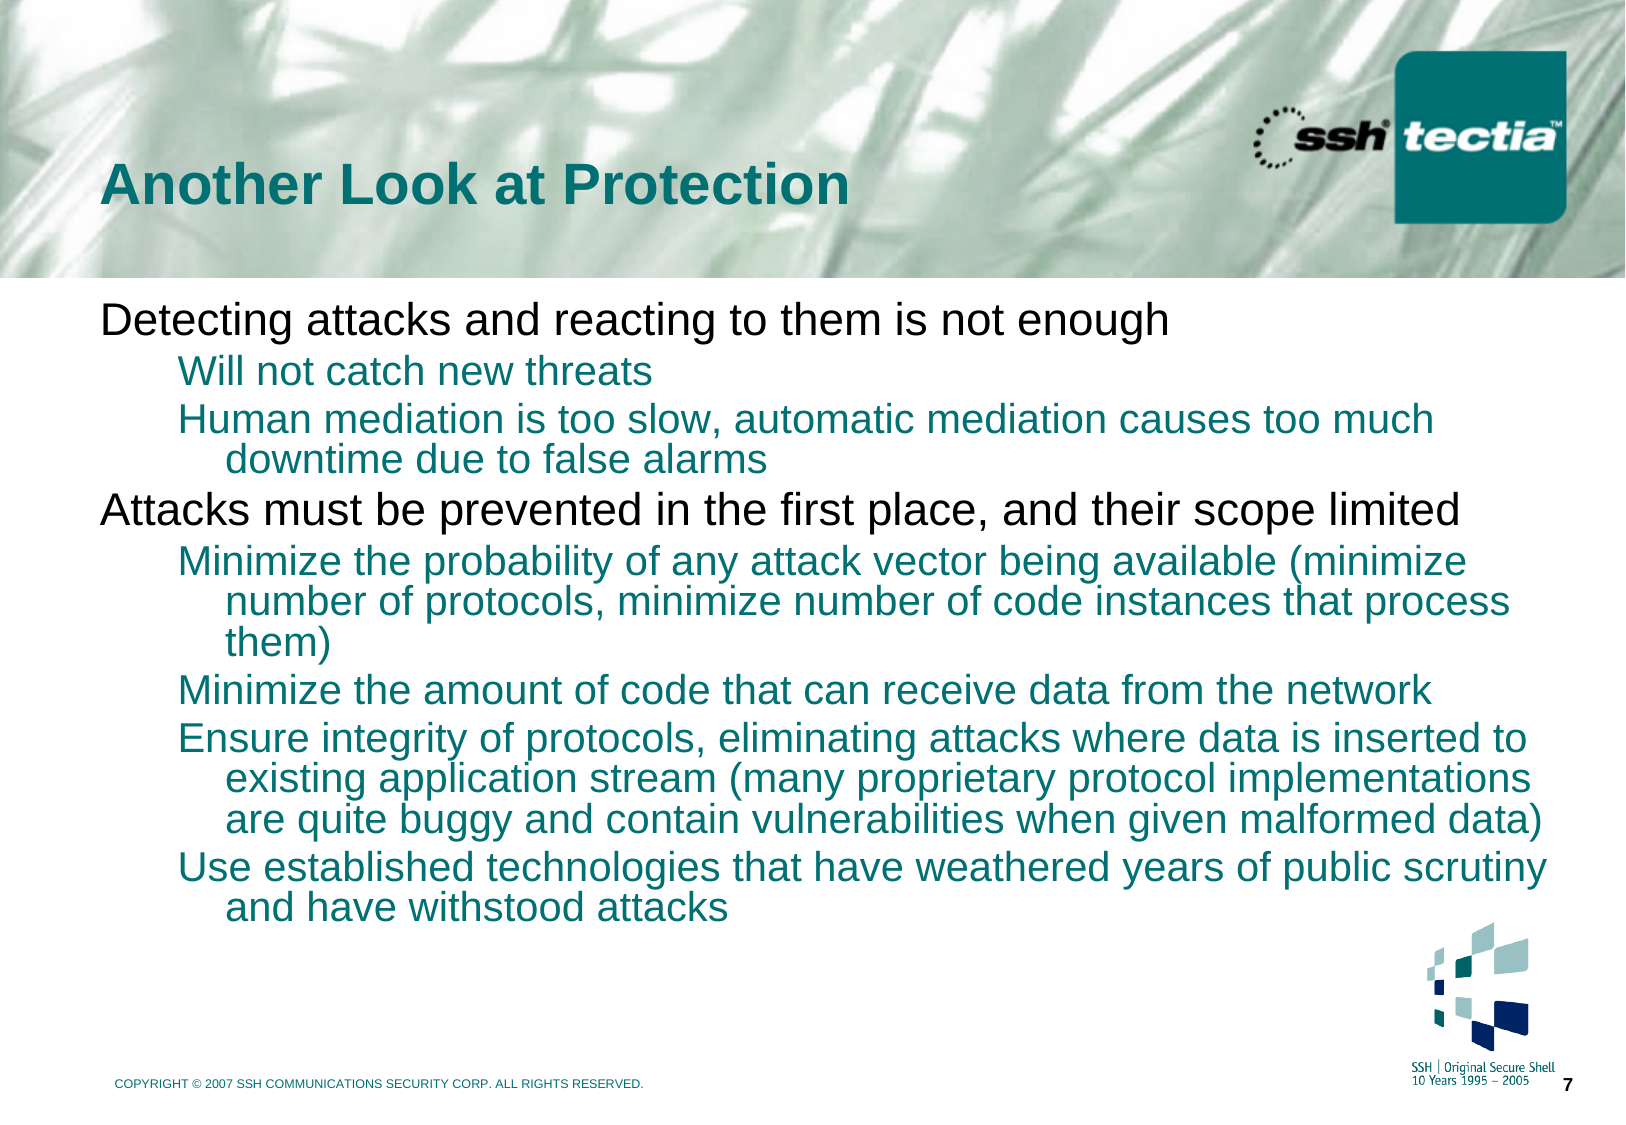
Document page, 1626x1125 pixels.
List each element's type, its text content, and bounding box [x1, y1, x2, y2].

title Another Look at Protection [99, 99, 923, 276]
picture [0, 0, 1626, 278]
list Detecting attacks and reacting to them is not enough Will not catch new threats Human mediation is too slow, automatic mediation causes too much downtime due to false alarms Attacks must be prevented in the first place, and their scope limited Minimize the probability of any attack vector being available (minimize number of protocols, minimize number of code instances that process them) Minimize the amount of code that can receive data from the network Ensure integrity of protocols, eliminating attacks where data is inserted to existing application stream (many proprietary protocol implementations are quite buggy and contain vulnerabilities when given malformed data) Use established technologies that have weathered years of public scrutiny and have withstood attacks [99, 299, 1575, 1017]
